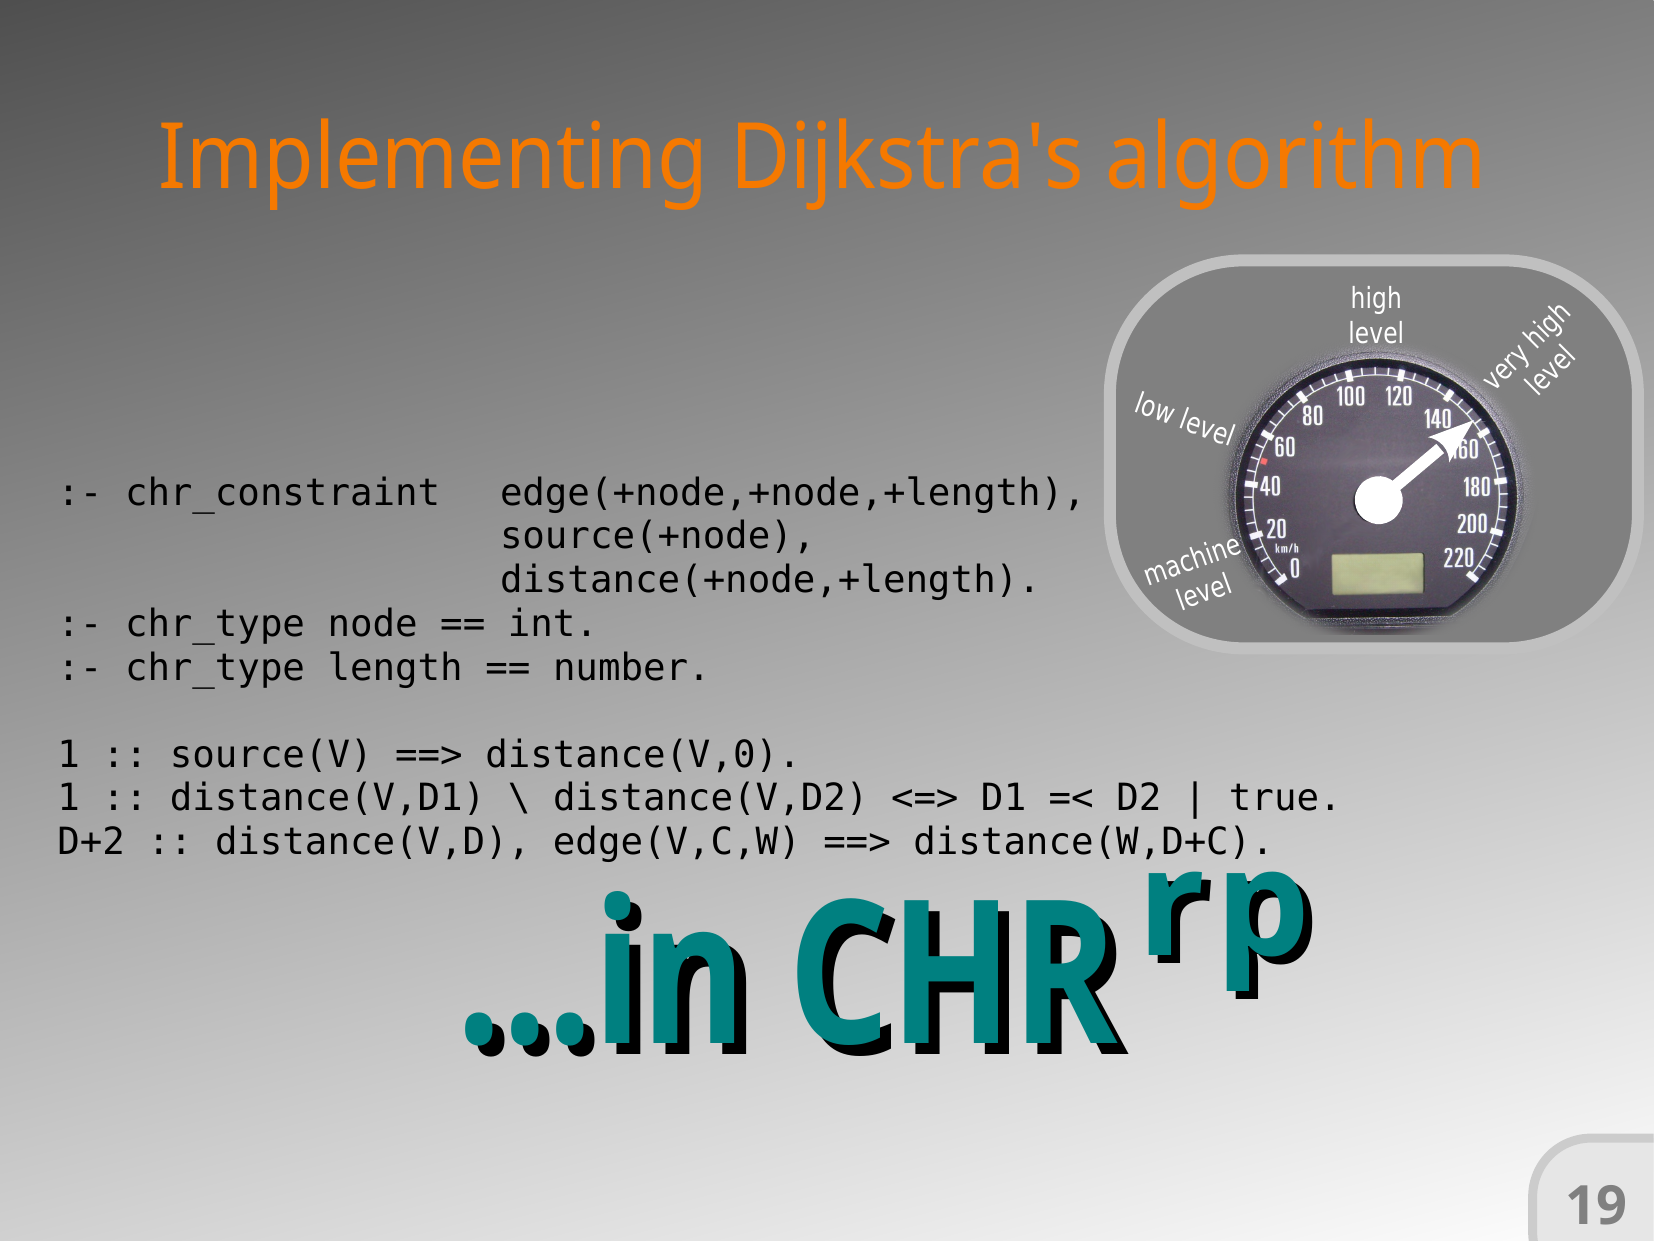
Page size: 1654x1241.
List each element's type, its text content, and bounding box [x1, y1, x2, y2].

text_box [1174, 333, 1638, 649]
text_box low level [1114, 374, 1295, 480]
chart [55, 426, 1636, 904]
text_box [1109, 260, 1563, 590]
text_box high level [1333, 274, 1508, 358]
text_box ...in CHR rp [442, 787, 1534, 1095]
text_box very high level [1459, 266, 1630, 438]
title Implementing Dijkstra's algorithm [18, 49, 1629, 257]
text_box machine level [1122, 499, 1314, 638]
picture [1213, 334, 1540, 635]
